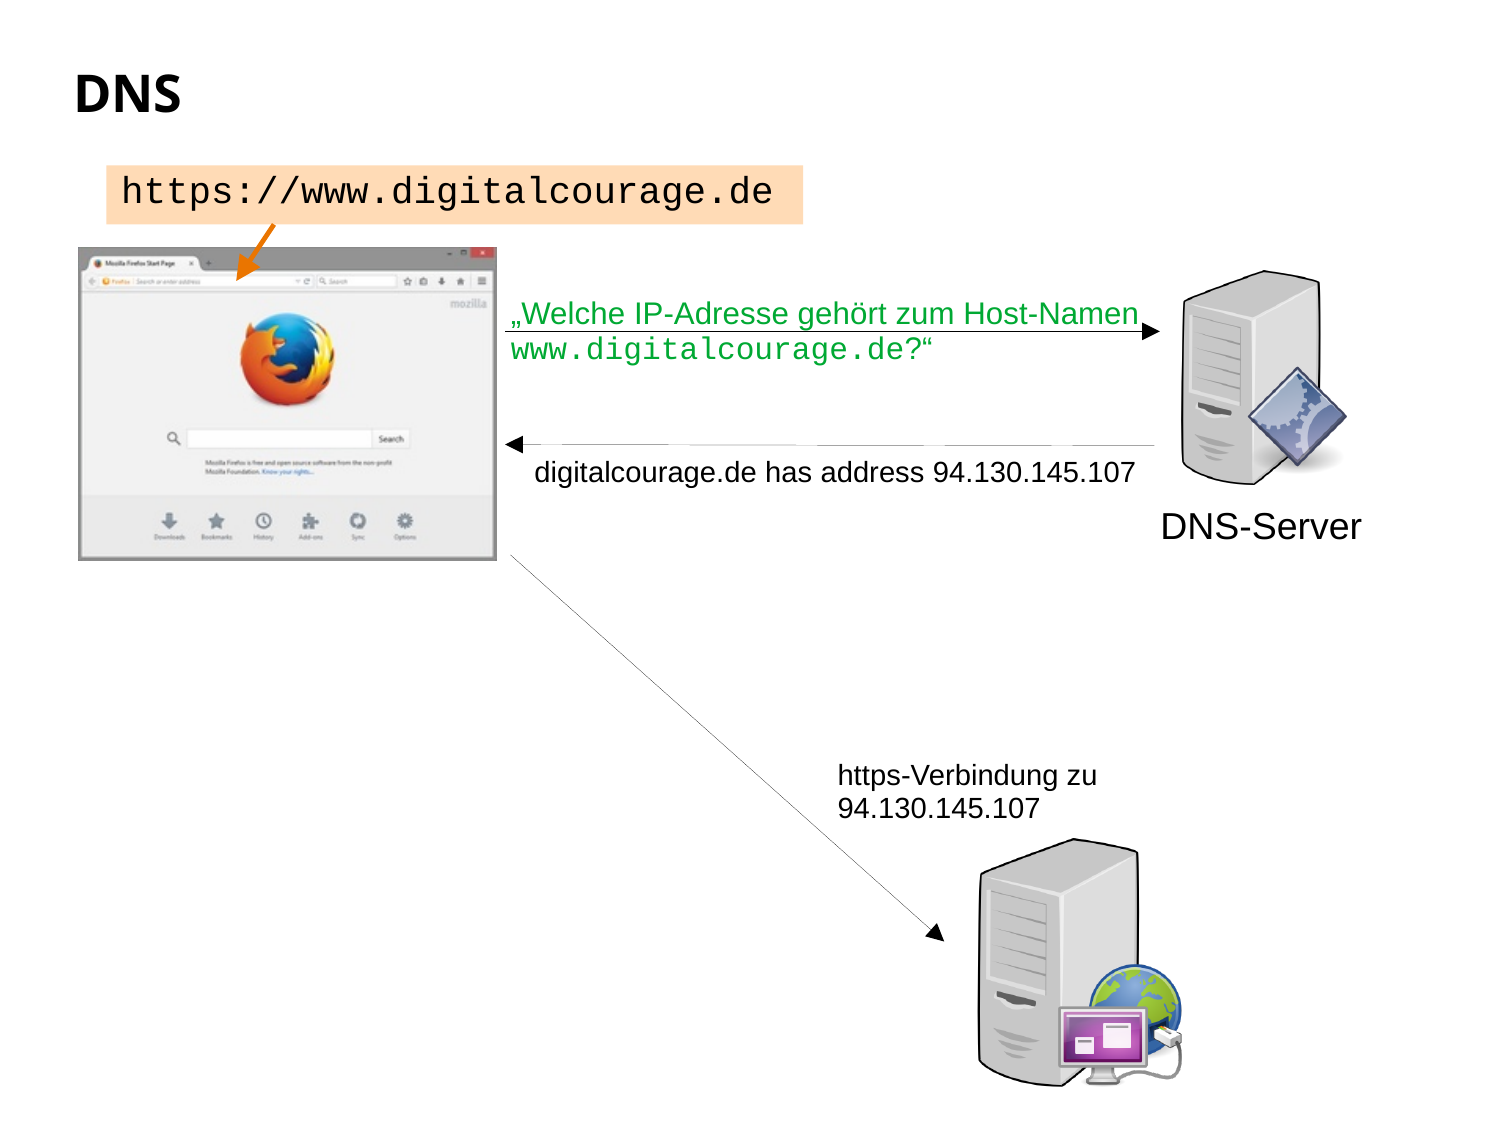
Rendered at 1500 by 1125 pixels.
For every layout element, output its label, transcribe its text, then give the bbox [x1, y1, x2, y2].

picture [977, 838, 1182, 1087]
picture [1181, 270, 1347, 485]
text_box „Welche IP-Adresse gehört zum Host-Namen www.digitalcourage.de?“ [496, 288, 1241, 396]
text_box DNS [58, 52, 1394, 130]
text_box https-Verbindung zu 94.130.145.107 [822, 751, 1205, 839]
picture [78, 247, 497, 561]
text_box DNS-Server [1145, 498, 1382, 556]
text_box digitalcourage.de has address 94.130.145.107 [519, 448, 1205, 506]
text_box https://www.digitalcourage.de [106, 165, 804, 225]
